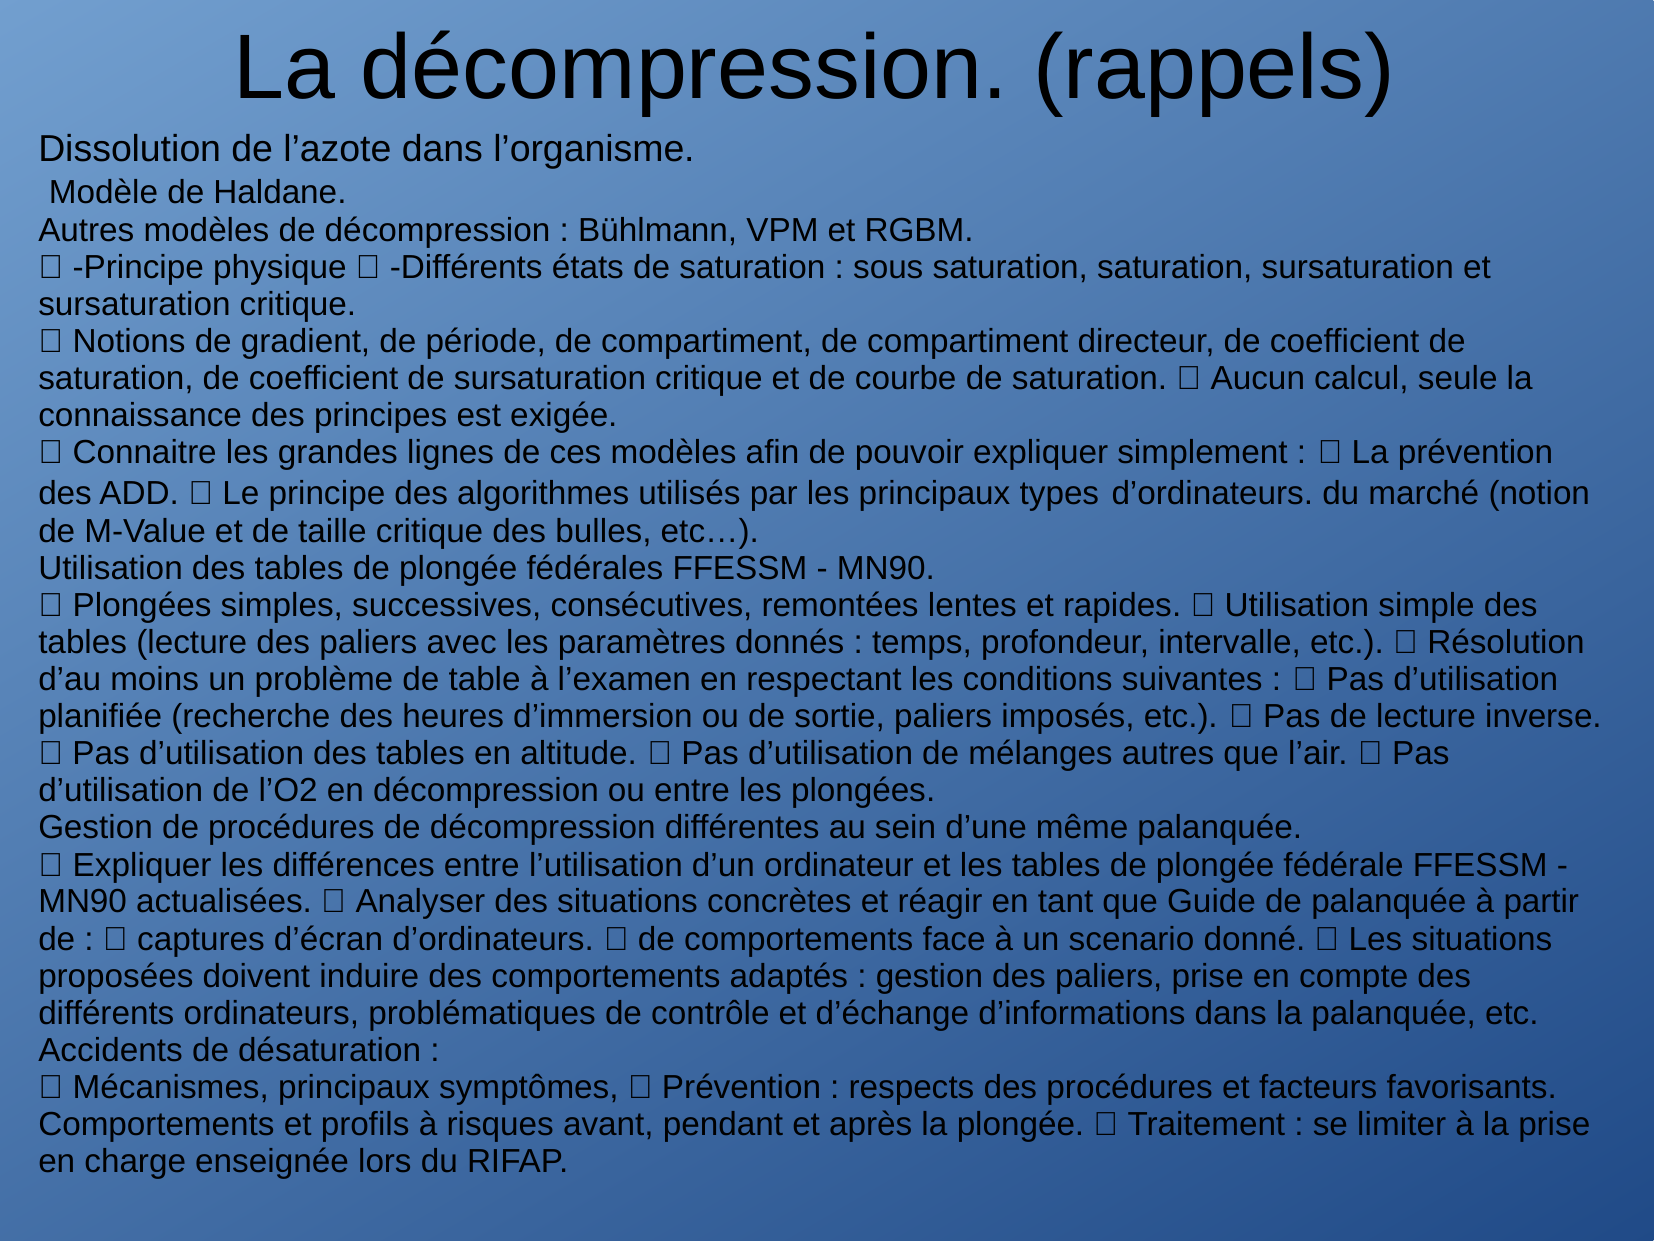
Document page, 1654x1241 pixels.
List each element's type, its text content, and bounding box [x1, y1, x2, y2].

text_box Dissolution de l’azote dans l’organisme. Modèle de Haldane. Autres modèles de décompression : Bühlmann, VPM et RGBM.  -Principe physique  -Différents états de saturation : sous saturation, saturation, sursaturation et sursaturation critique.  Notions de gradient, de période, de compartiment, de compartiment directeur, de coefficient de saturation, de coefficient de sursaturation critique et de courbe de saturation.  Aucun calcul, seule la connaissance des principes est exigée.  Connaitre les grandes lignes de ces modèles afin de pouvoir expliquer simplement :  La prévention des ADD.  Le principe des algorithmes utilisés par les principaux types d’ordinateurs. du marché (notion de M-Value et de taille critique des bulles, etc…). Utilisation des tables de plongée fédérales FFESSM - MN90.  Plongées simples, successives, consécutives, remontées lentes et rapides.  Utilisation simple des tables (lecture des paliers avec les paramètres donnés : temps, profondeur, intervalle, etc.).  Résolution d’au moins un problème de table à l’examen en respectant les conditions suivantes :  Pas d’utilisation planifiée (recherche des heures d’immersion ou de sortie, paliers imposés, etc.).  Pas de lecture inverse.  Pas d’utilisation des tables en altitude.  Pas d’utilisation de mélanges autres que l’air.  Pas d’utilisation de l’O2 en décompression ou entre les plongées. Gestion de procédures de décompression différentes au sein d’une même palanquée.  Expliquer les différences entre l’utilisation d’un ordinateur et les tables de plongée fédérale FFESSM - MN90 actualisées.  Analyser des situations concrètes et réagir en tant que Guide de palanquée à partir de :  captures d’écran d’ordinateurs.  de comportements face à un scenario donné.  Les situations proposées doivent induire des comportements adaptés : gestion des paliers, prise en compte des différents ordinateurs, problématiques de contrôle et d’échange d’informations dans la palanquée, etc. Accidents de désaturation :  Mécanismes, principaux symptômes,  Prévention : respects des procédures et facteurs favorisants. Comportements et profils à risques avant, pendant et après la plongée.  Traitement : se limiter à la prise en charge enseignée lors du RIFAP. [23, 120, 1630, 1193]
title La décompression. (rappels) [70, 15, 1560, 119]
